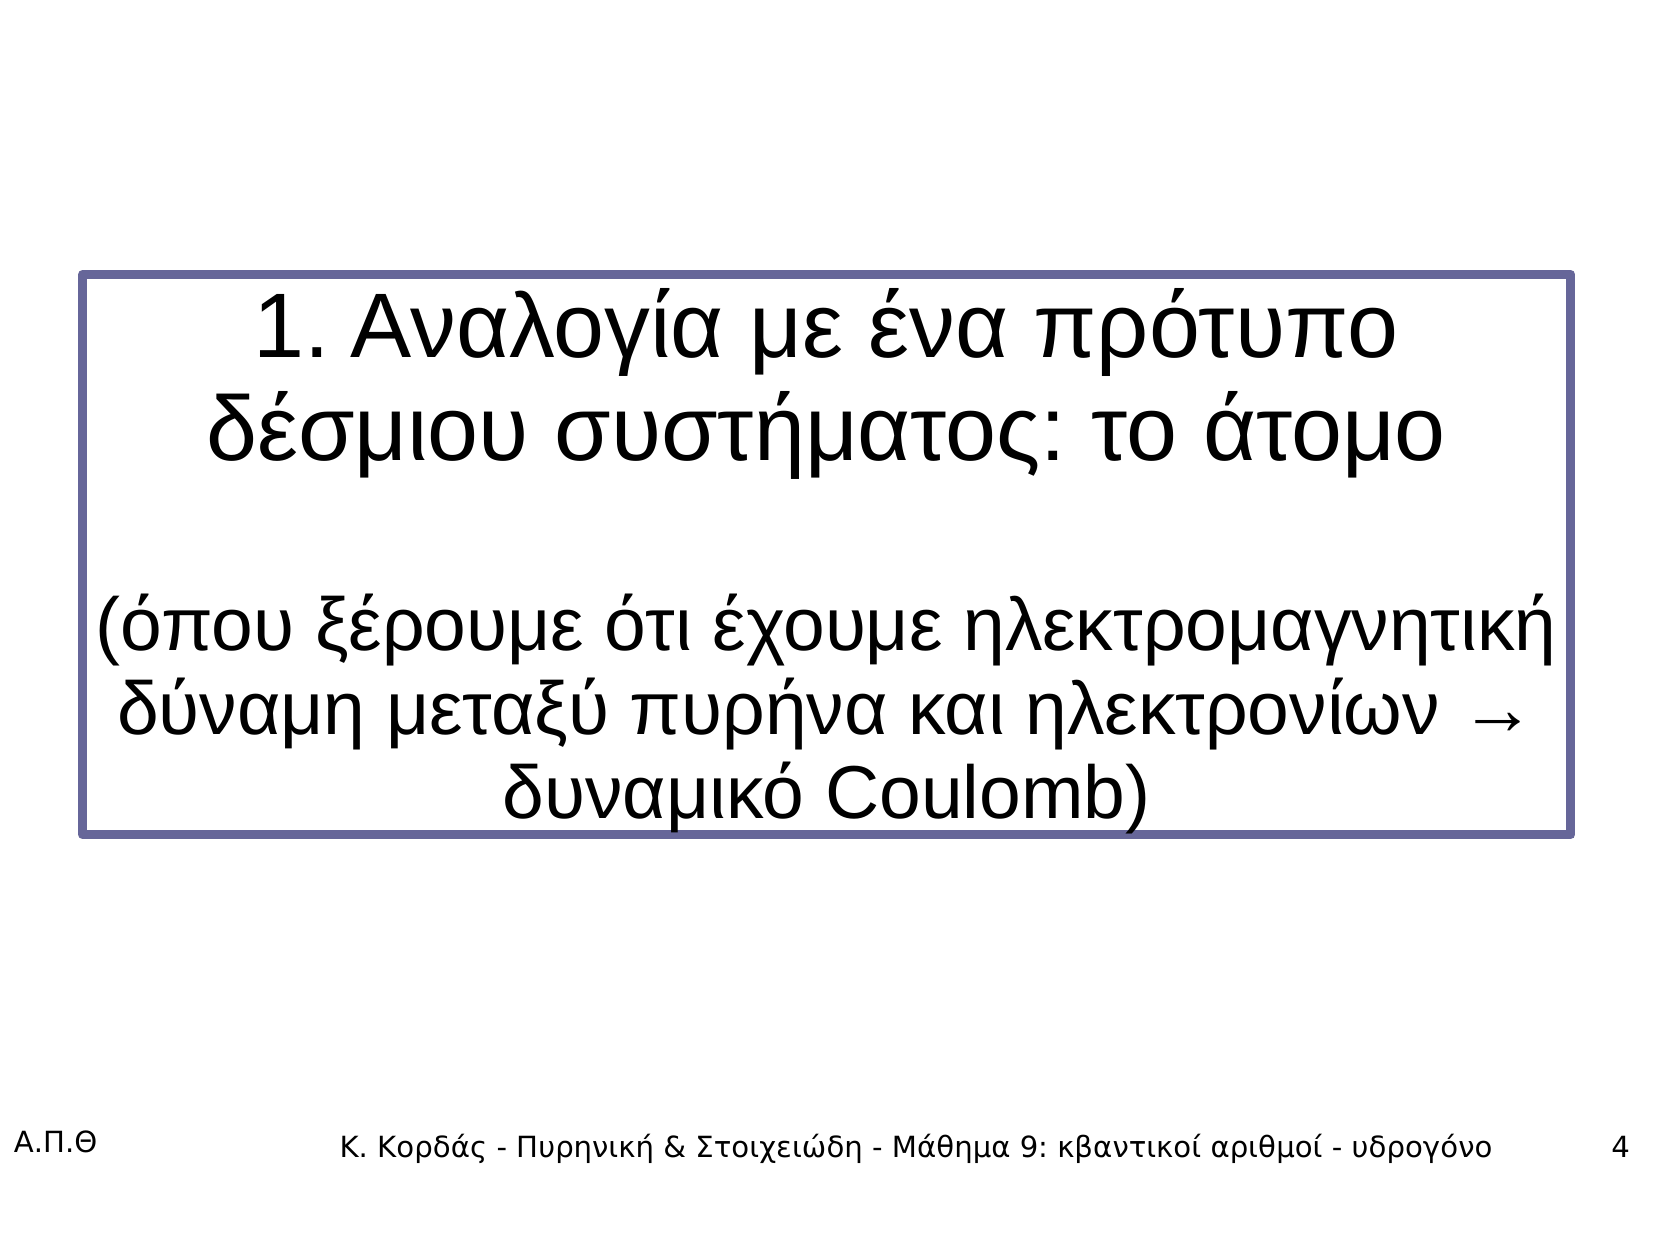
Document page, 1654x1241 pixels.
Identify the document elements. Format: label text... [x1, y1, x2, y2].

title 1. Αναλογία με ένα πρότυπο δέσμιου συστήματος: το άτομο (όπου ξέρουμε ότι έχουμε ηλεκτρομαγνητική δύναμη μεταξύ πυρήνα και ηλεκτρονίων → δυναμικό Coulomb) [82, 274, 1571, 835]
